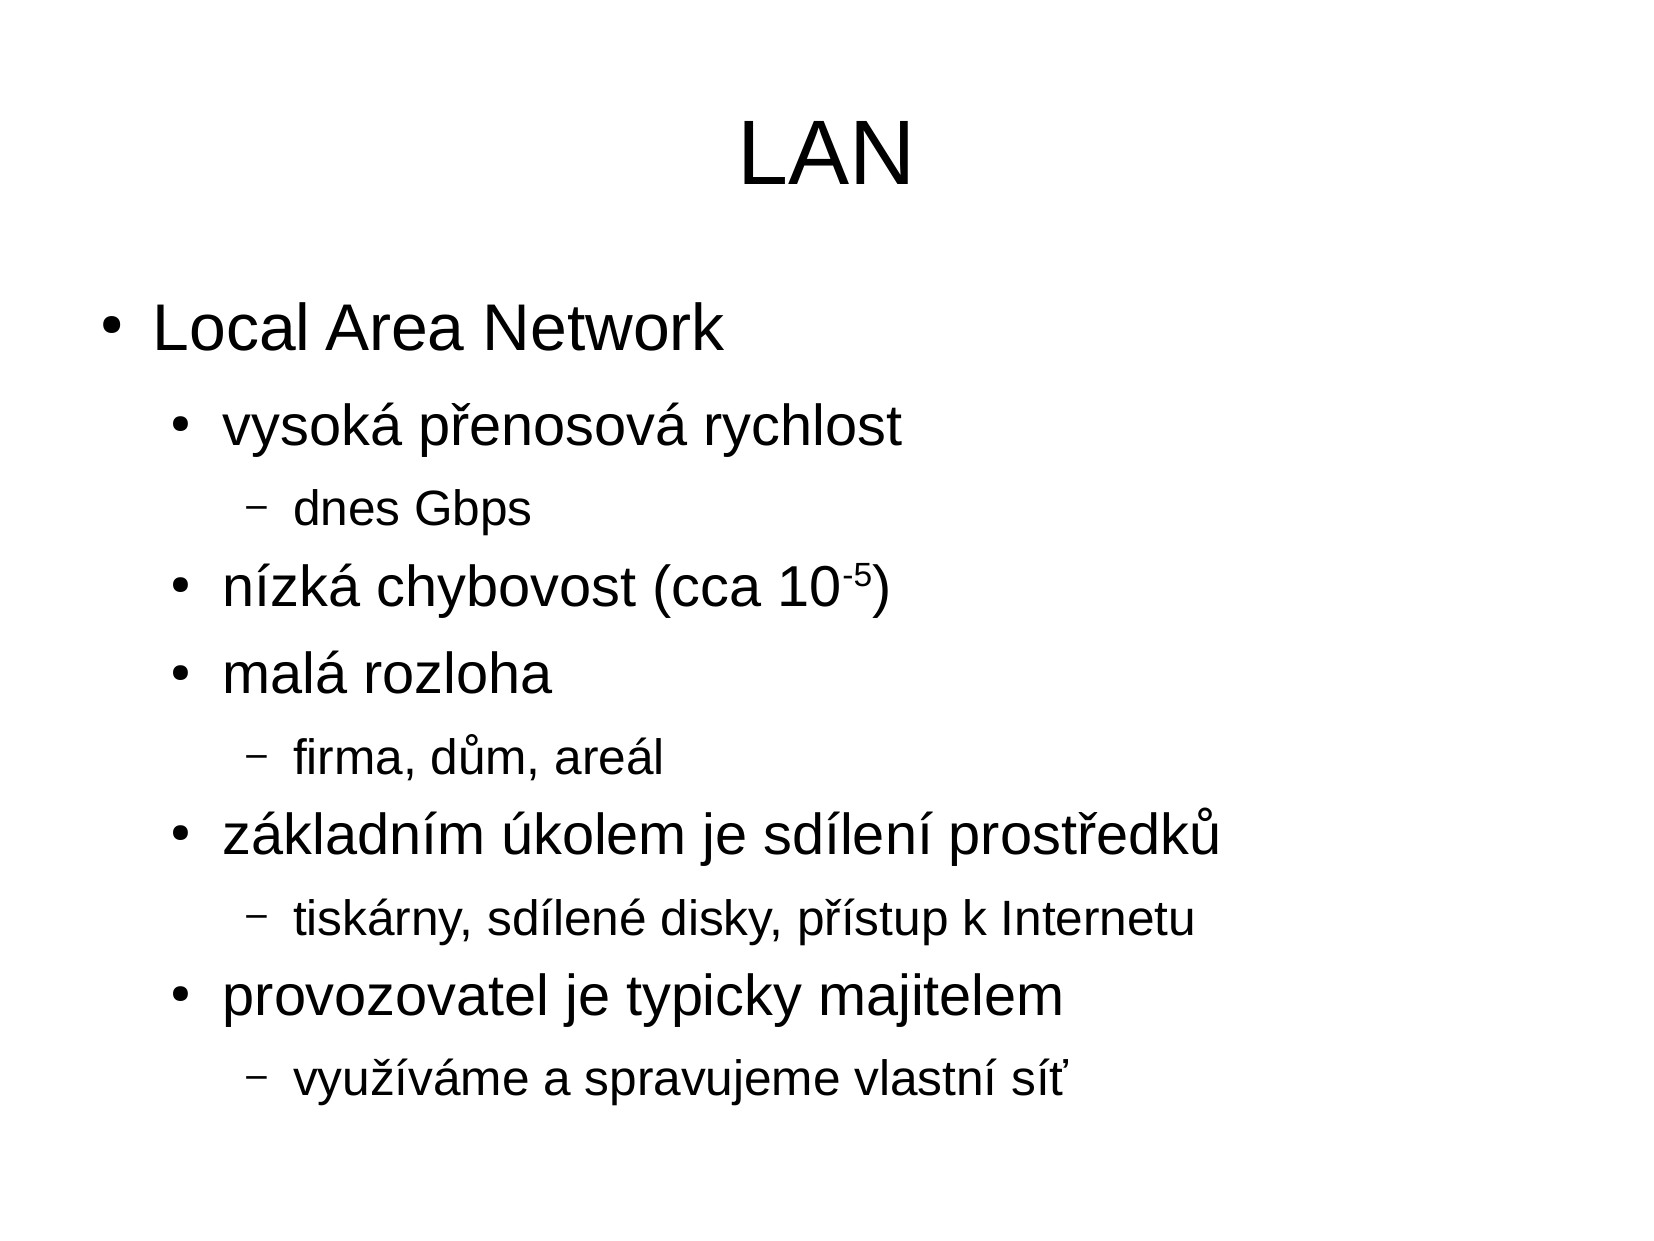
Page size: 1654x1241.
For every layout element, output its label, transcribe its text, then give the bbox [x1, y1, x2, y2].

list Local Area Network vysoká přenosová rychlost dnes Gbps nízká chybovost (cca 10-5) malá rozloha firma, dům, areál základním úkolem je sdílení prostředků tiskárny, sdílené disky, přístup k Internetu provozovatel je typicky majitelem využíváme a spravujeme vlastní síť [82, 290, 1571, 1109]
title LAN [82, 49, 1571, 257]
